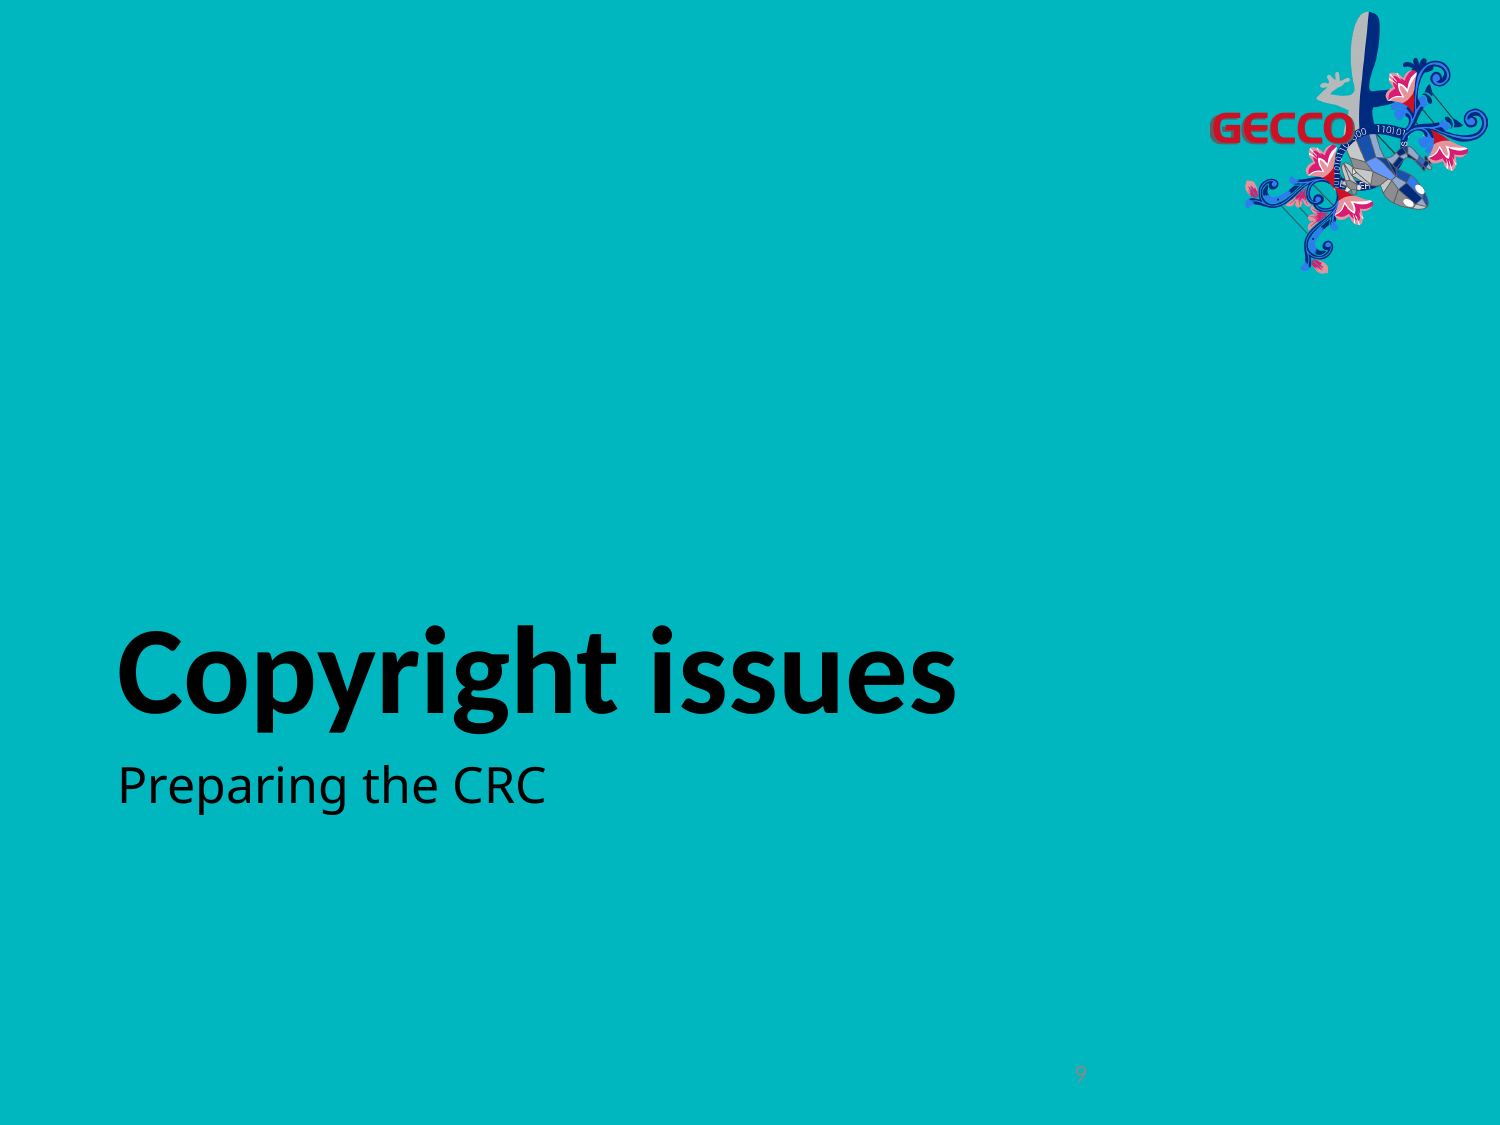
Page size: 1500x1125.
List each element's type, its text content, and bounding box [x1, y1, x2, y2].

text_box 10 [1059, 1042, 1397, 1103]
list Preparing the CRC [102, 752, 1397, 999]
title Copyright issues [102, 280, 1397, 749]
